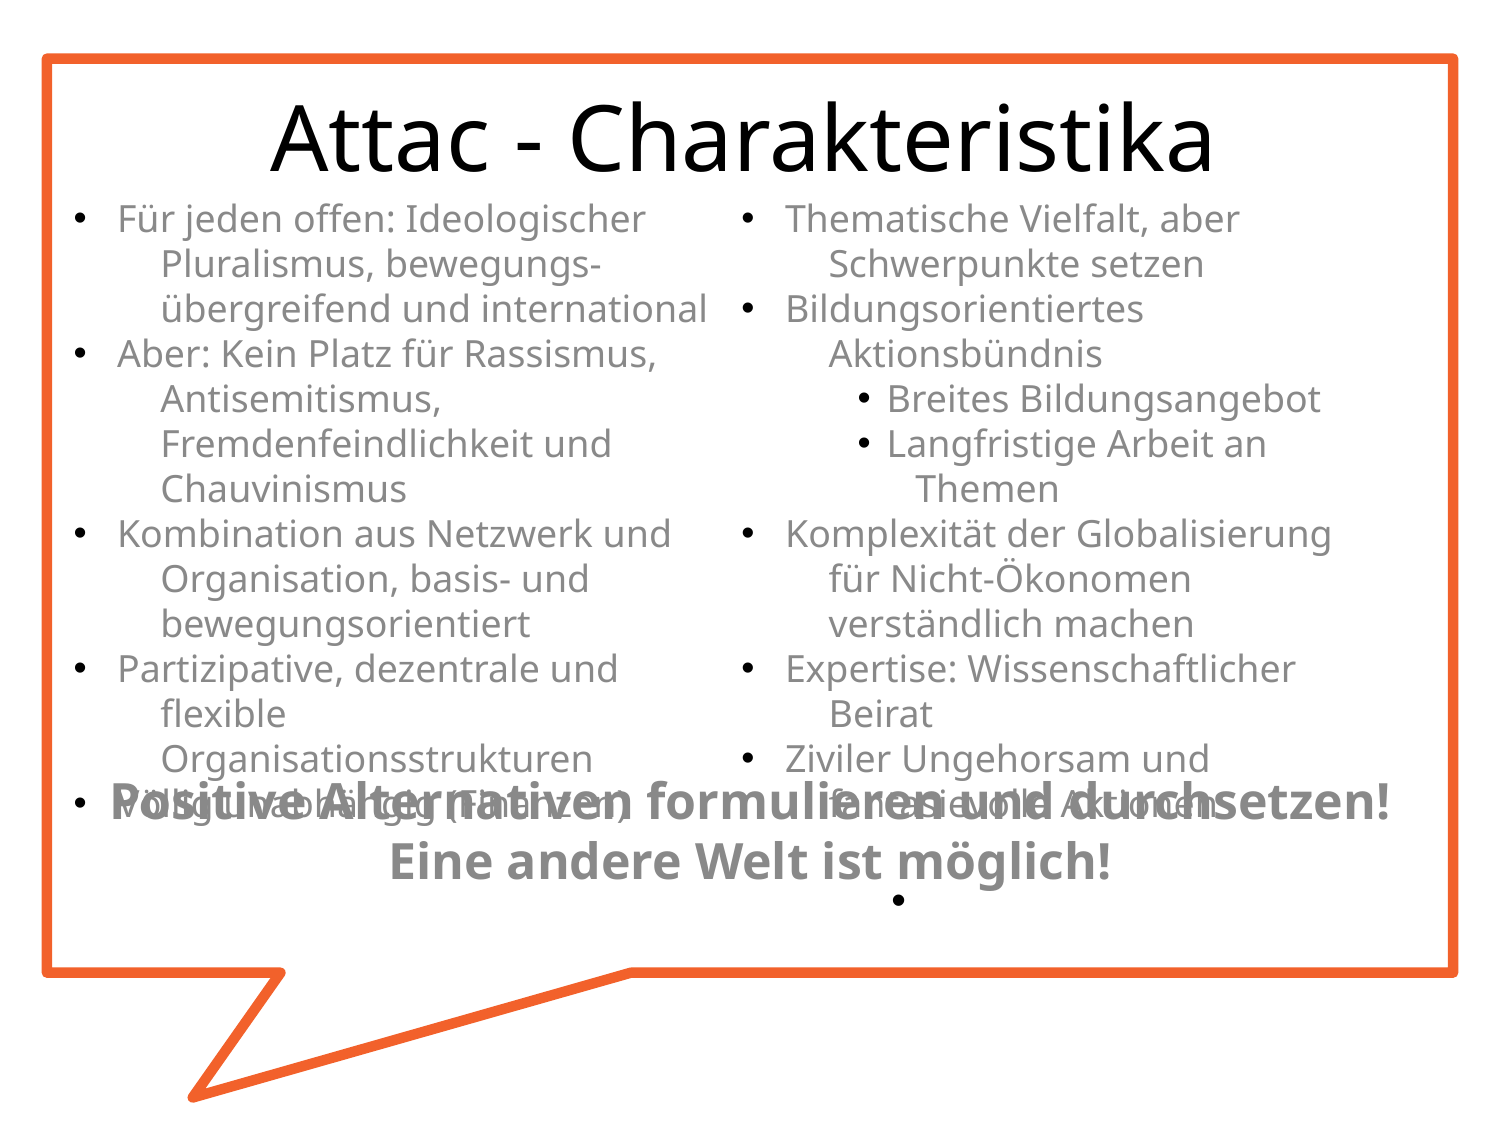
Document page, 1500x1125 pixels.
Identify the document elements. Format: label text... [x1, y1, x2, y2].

text_box Positive Alternativen formulieren und durchsetzen! Eine andere Welt ist möglich! [82, 761, 1418, 938]
text_box Thematische Vielfalt, aber Schwerpunkte setzen Bildungsorientiertes Aktionsbündnis Breites Bildungsangebot Langfristige Arbeit an Themen Komplexität der Globalisierung für Nicht-Ökonomen verständlich machen Expertise: Wissenschaftlicher Beirat Ziviler Ungehorsam und fantasievolle Aktionen [726, 187, 1407, 680]
text_box Für jeden offen: Ideologischer Pluralismus, bewegungs-übergreifend und international Aber: Kein Platz für Rassismus, Antisemitismus, Fremdenfeindlichkeit und Chauvinismus Kombination aus Netzwerk und Organisation, basis- und bewegungsorientiert Partizipative, dezentrale und flexible Organisationsstrukturen Völlig unabhängig (Finanzen) [58, 187, 739, 751]
title Attac - Charakteristika [58, 70, 1430, 200]
